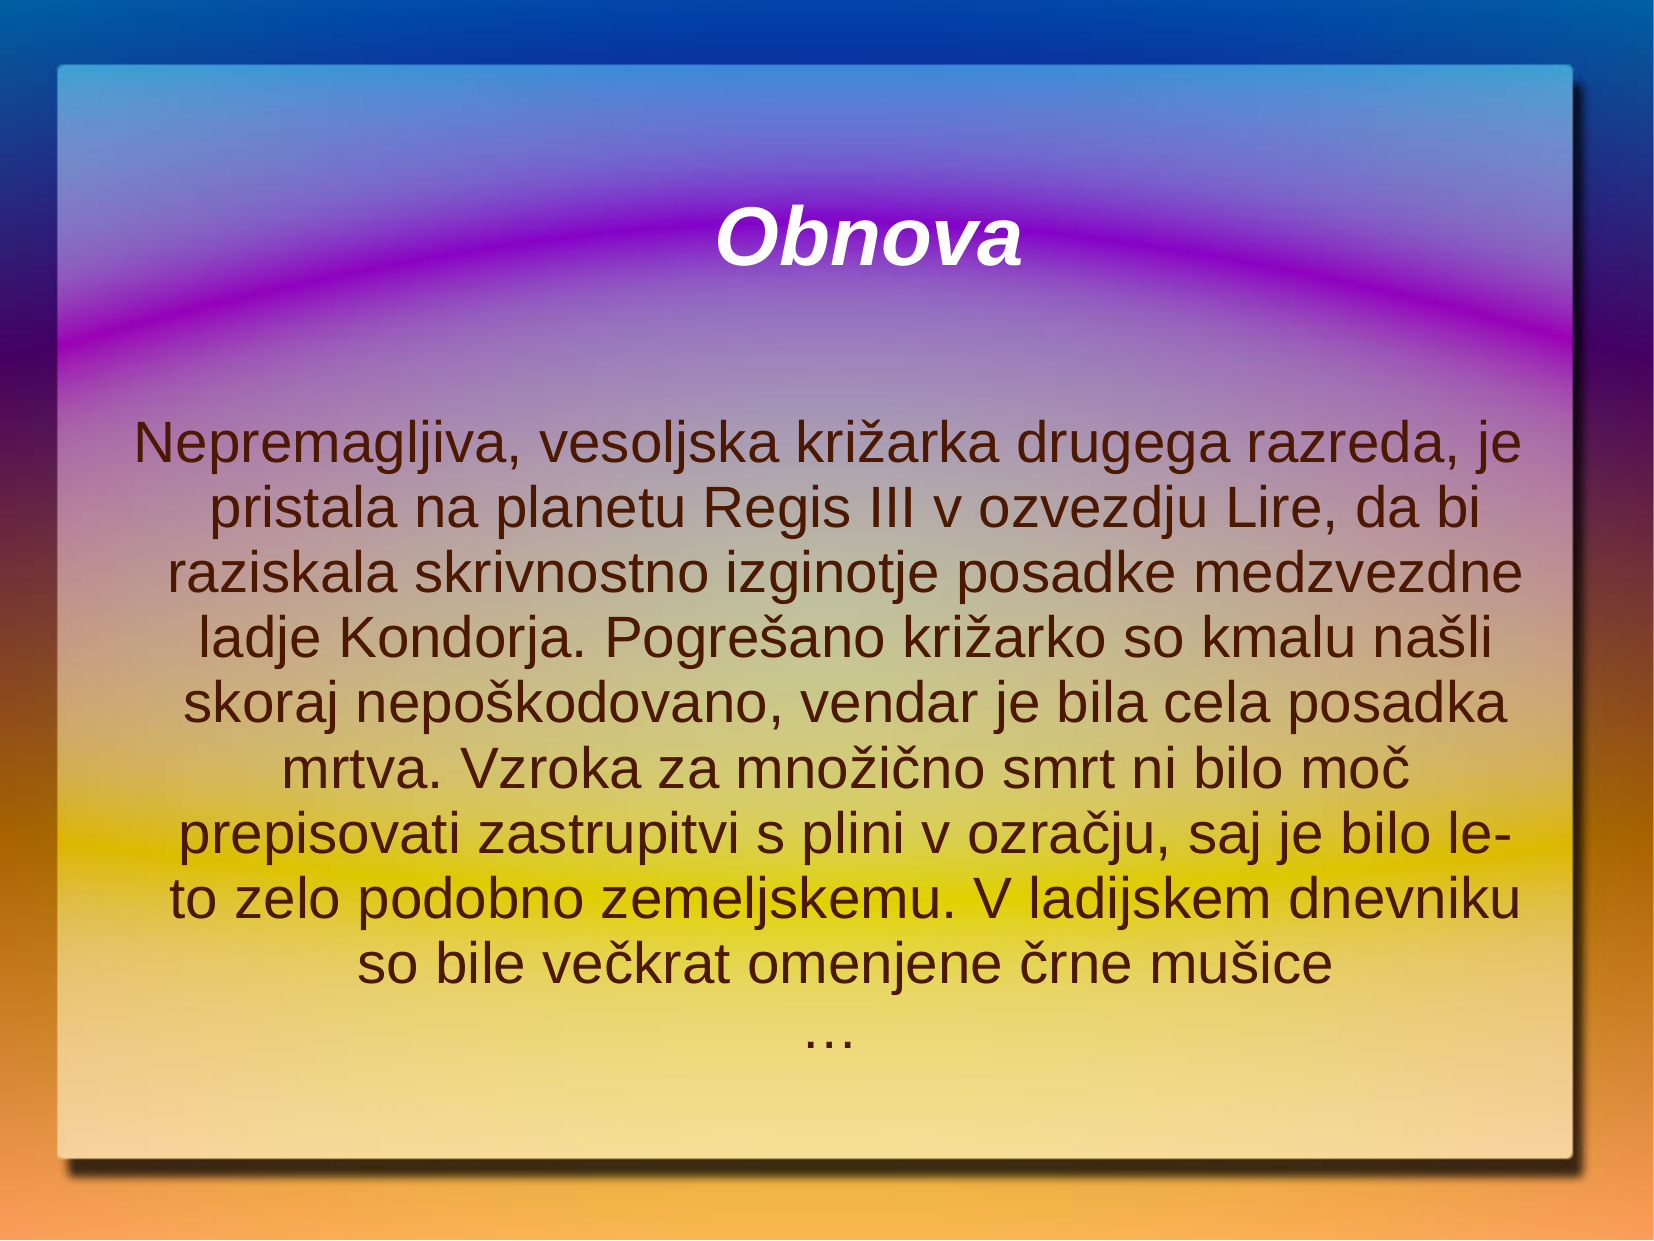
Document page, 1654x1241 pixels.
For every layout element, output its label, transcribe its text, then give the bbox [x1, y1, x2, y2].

subtitle Nepremagljiva, vesoljska križarka drugega razreda, je pristala na planetu Regis III v ozvezdju Lire, da bi raziskala skrivnostno izginotje posadke medzvezdne ladje Kondorja. Pogrešano križarko so kmalu našli skoraj nepoškodovano, vendar je bila cela posadka mrtva. Vzroka za množično smrt ni bilo moč prepisovati zastrupitvi s plini v ozračju, saj je bilo le-to zelo podobno zemeljskemu. V ladijskem dnevniku so bile večkrat omenjene črne mušice … [123, 376, 1536, 1096]
picture [0, 0, 1654, 1240]
title Obnova [126, 134, 1538, 342]
